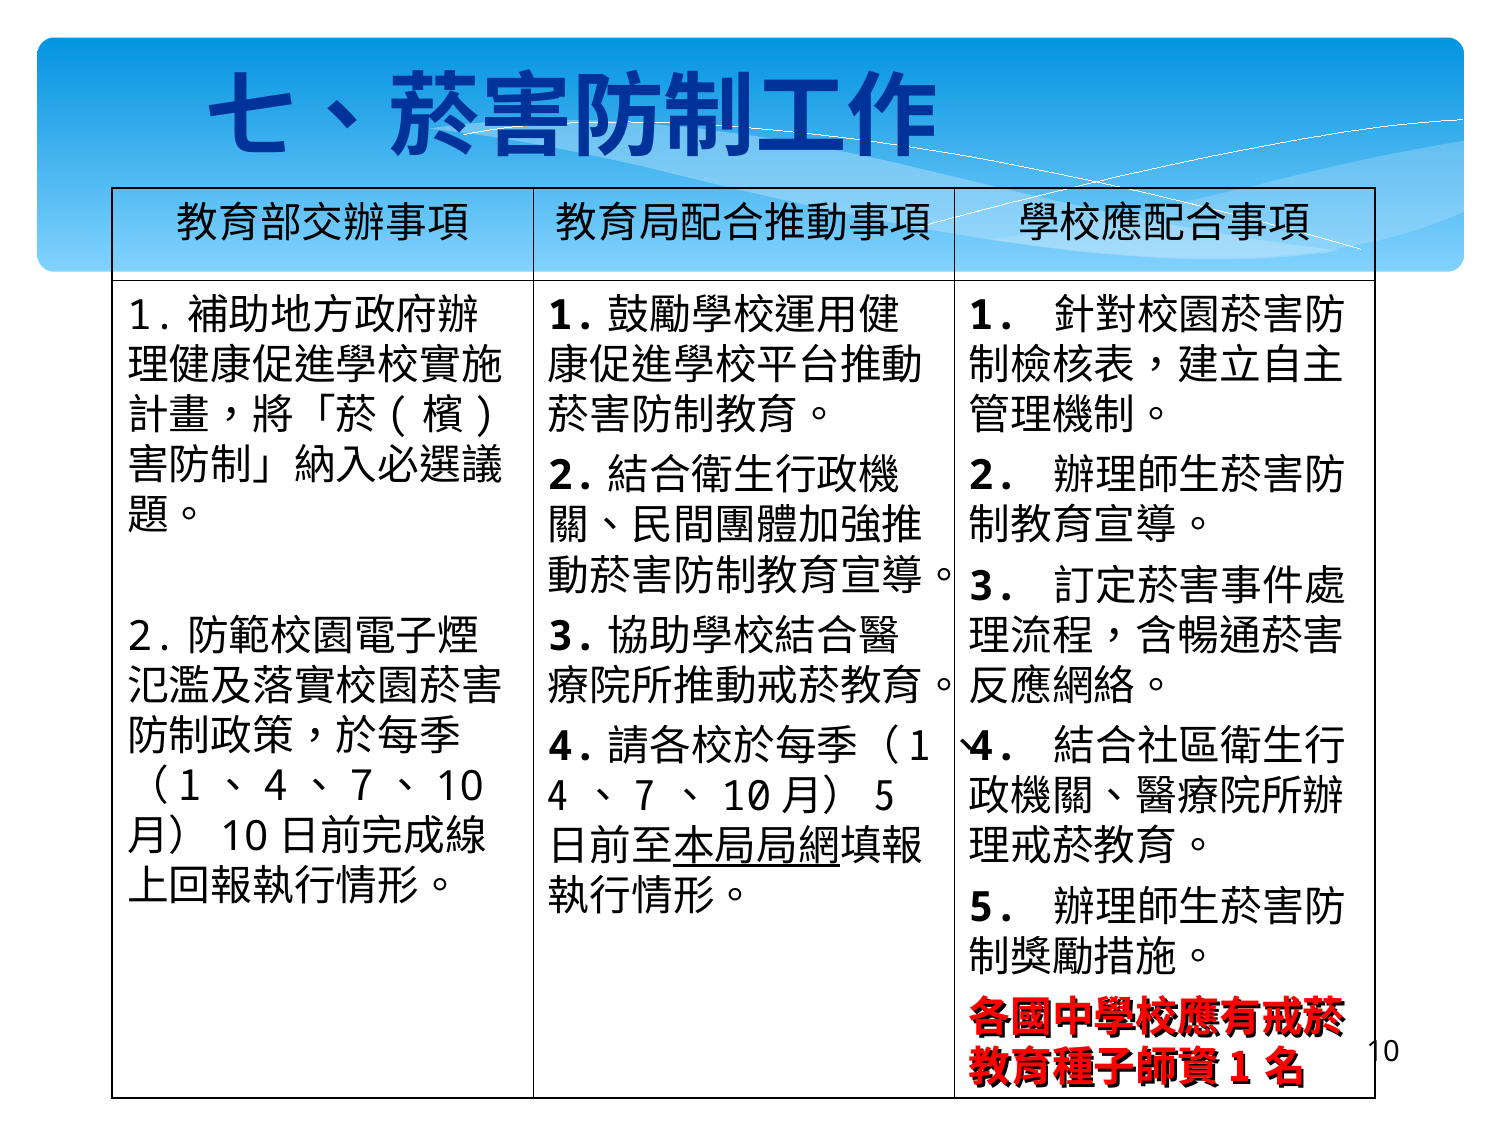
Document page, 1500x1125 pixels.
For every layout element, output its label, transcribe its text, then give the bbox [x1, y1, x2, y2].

table_cell 1.鼓勵學校運用健康促進學校平台推動菸害防制教育。 2.結合衛生行政機關、民間團體加強推動菸害防制教育宣導。 3.協助學校結合醫療院所推動戒菸教育。 4.請各校於每季（1、4、7、10月）5日前至本局局網填報執行情形。 [534, 281, 954, 1097]
table_header 教育局配合推動事項 [534, 189, 954, 280]
table_header 學校應配合事項 [955, 189, 1374, 280]
table_cell 1. 針對校園菸害防制檢核表，建立自主管理機制。 2. 辦理師生菸害防制教育宣導。 3. 訂定菸害事件處理流程，含暢通菸害反應網絡。 4. 結合社區衛生行政機關、醫療院所辦理戒菸教育。 5. 辦理師生菸害防制獎勵措施。 各國中學校應有戒菸教育種子師資1名 [955, 281, 1374, 1097]
text_box <number> [1102, 1025, 1415, 1101]
title 七、菸害防制工作 [100, 54, 1045, 170]
table_header 教育部交辦事項 [113, 189, 533, 280]
table_cell 1.補助地方政府辦理健康促進學校實施計畫，將「菸(檳)害防制」納入必選議題。 2.防範校園電子煙氾濫及落實校園菸害防制政策，於每季（1、4、7、10月）10日前完成線上回報執行情形。 [113, 281, 533, 1097]
